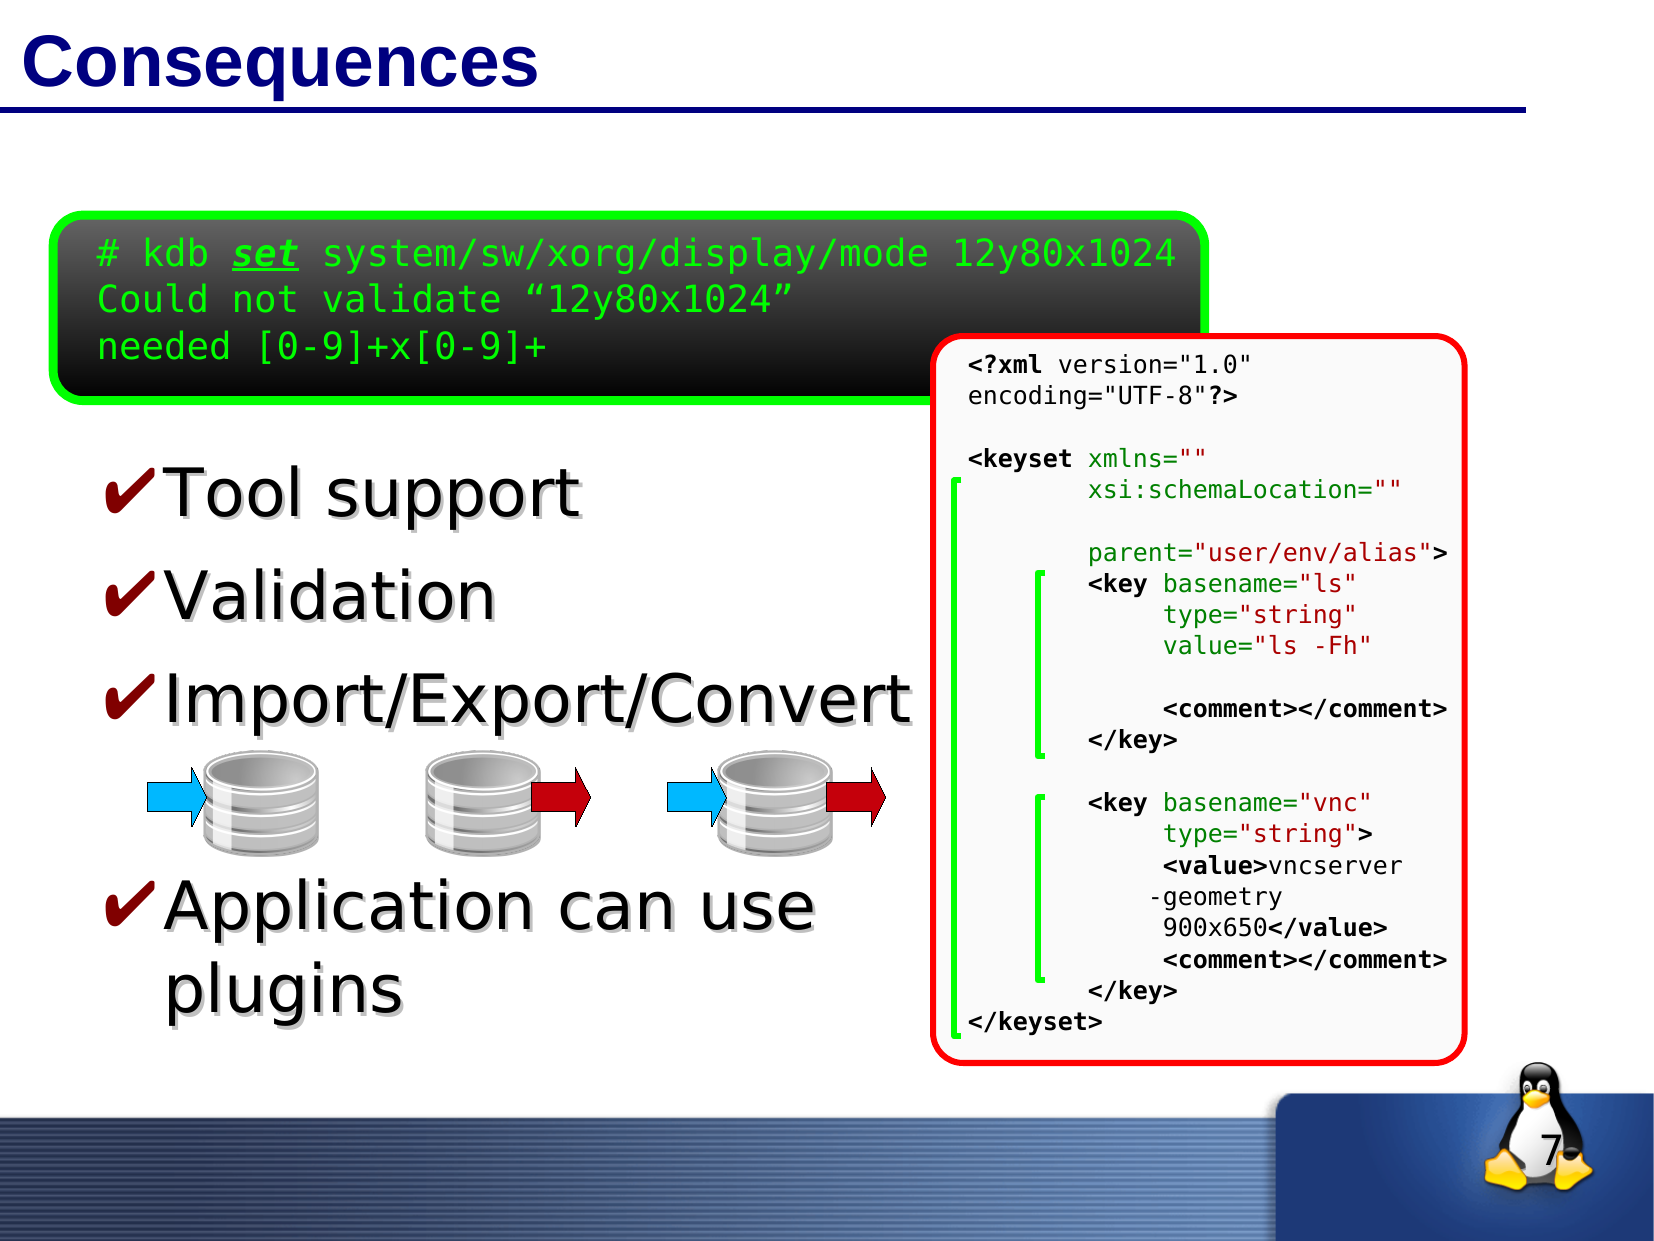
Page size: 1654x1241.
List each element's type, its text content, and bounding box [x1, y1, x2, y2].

text_box Tool support Validation Import/Export/Convert Application can use plugins [104, 448, 1071, 1024]
text_box [53, 215, 1465, 1063]
text_box [826, 767, 886, 827]
text_box <Nummer> [1312, 1122, 1565, 1178]
picture [0, 1061, 1654, 1241]
text_box <?xml version="1.0" encoding="UTF-8"?> <keyset xmlns="" xsi:schemaLocation="" parent="user/env/alias"> <key basename="ls" type="string" value="ls -Fh" <comment></comment> </key> <key basename="vnc" type="string"> <value>vncserver -geometry 900x650</value> <comment></comment> </key> </keyset> [967, 348, 1453, 1035]
text_box [667, 767, 727, 827]
text_box [531, 767, 591, 827]
picture [203, 750, 319, 857]
text_box # kdb set system/sw/xorg/display/mode 12y80x1024 Could not validate “12y80x1024” needed [0-9]+x[0-9]+ [96, 228, 1180, 426]
picture [717, 750, 833, 857]
text_box [147, 767, 207, 827]
text_box Consequences [21, 14, 1611, 111]
